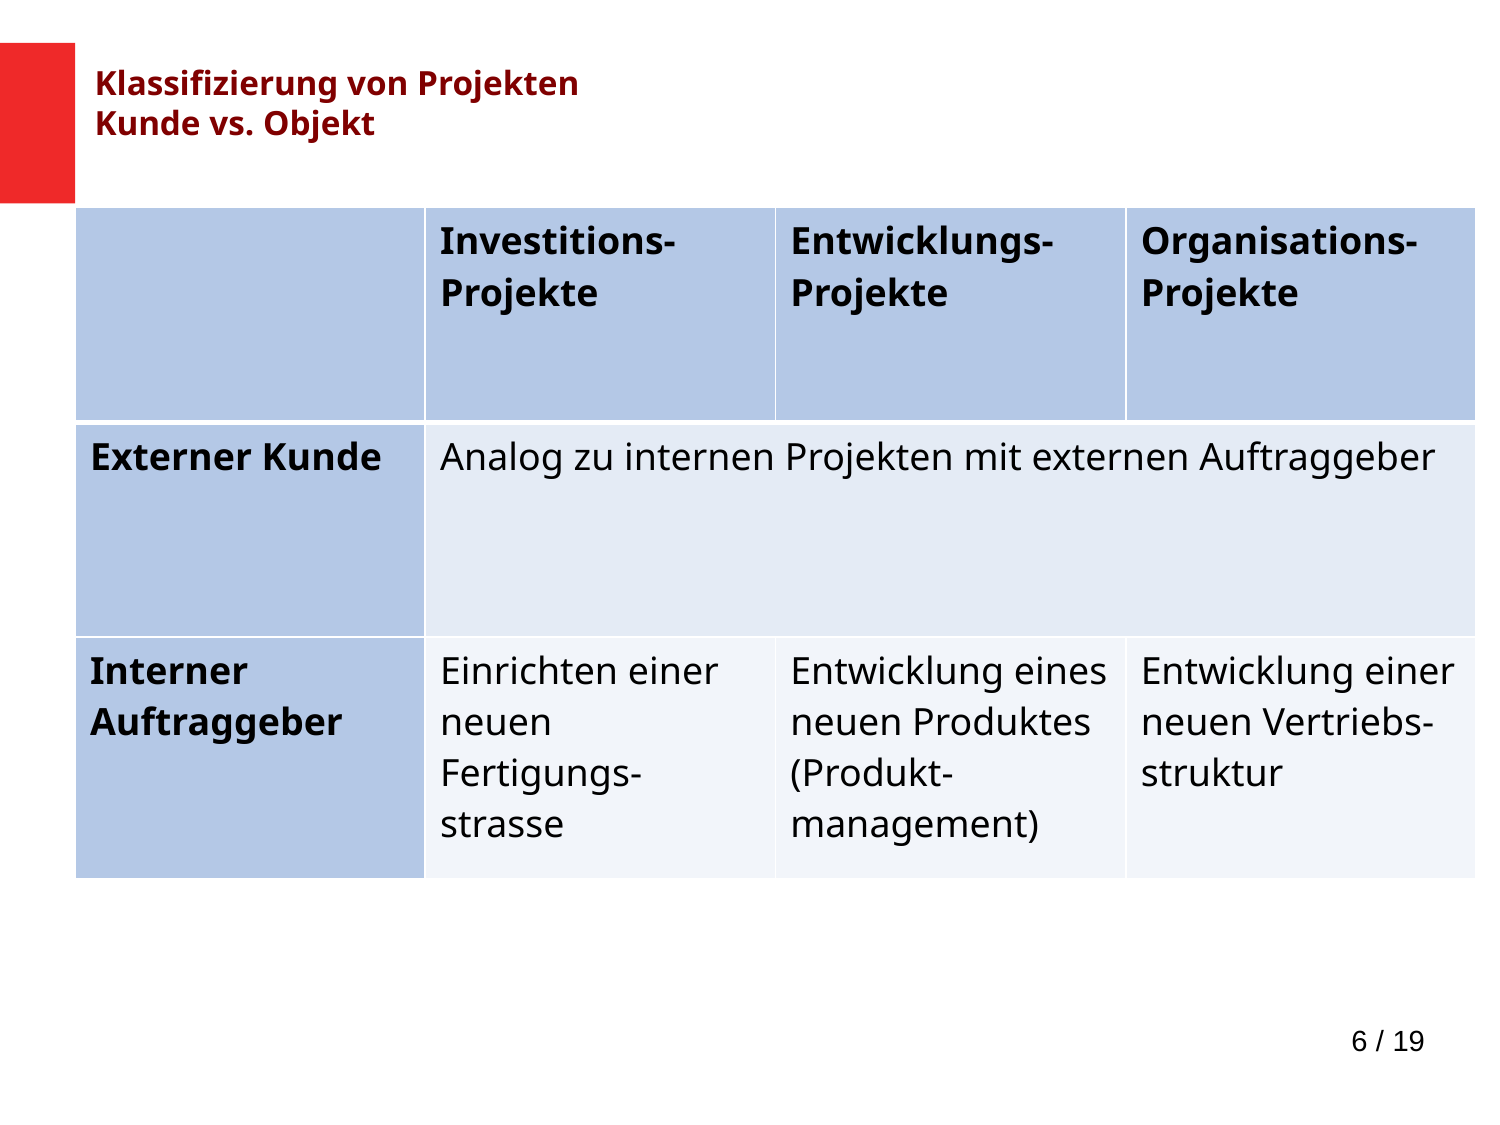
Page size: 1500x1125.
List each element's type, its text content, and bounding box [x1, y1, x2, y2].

table_cell Externer Kunde [76, 425, 424, 636]
table_header Entwicklungs-Projekte [776, 208, 1125, 420]
table_header Investitions-Projekte [426, 208, 775, 420]
table_cell Einrichten einer neuen Fertigungs-strasse [426, 638, 775, 878]
table_cell Interner Auftraggeber [76, 638, 424, 878]
slide_number <Foliennummer> [1242, 1042, 1425, 1103]
table_header Organisations-Projekte [1127, 208, 1475, 420]
title Klassifizierung von Projekten Kunde vs. Objekt [94, 63, 964, 142]
table_cell Analog zu internen Projekten mit externen Auftraggeber [426, 425, 1475, 636]
table_cell Entwicklung einer neuen Vertriebs-struktur [1127, 638, 1475, 878]
table_header [76, 208, 424, 420]
table_cell Entwicklung eines neuen Produktes (Produkt-management) [776, 638, 1125, 878]
